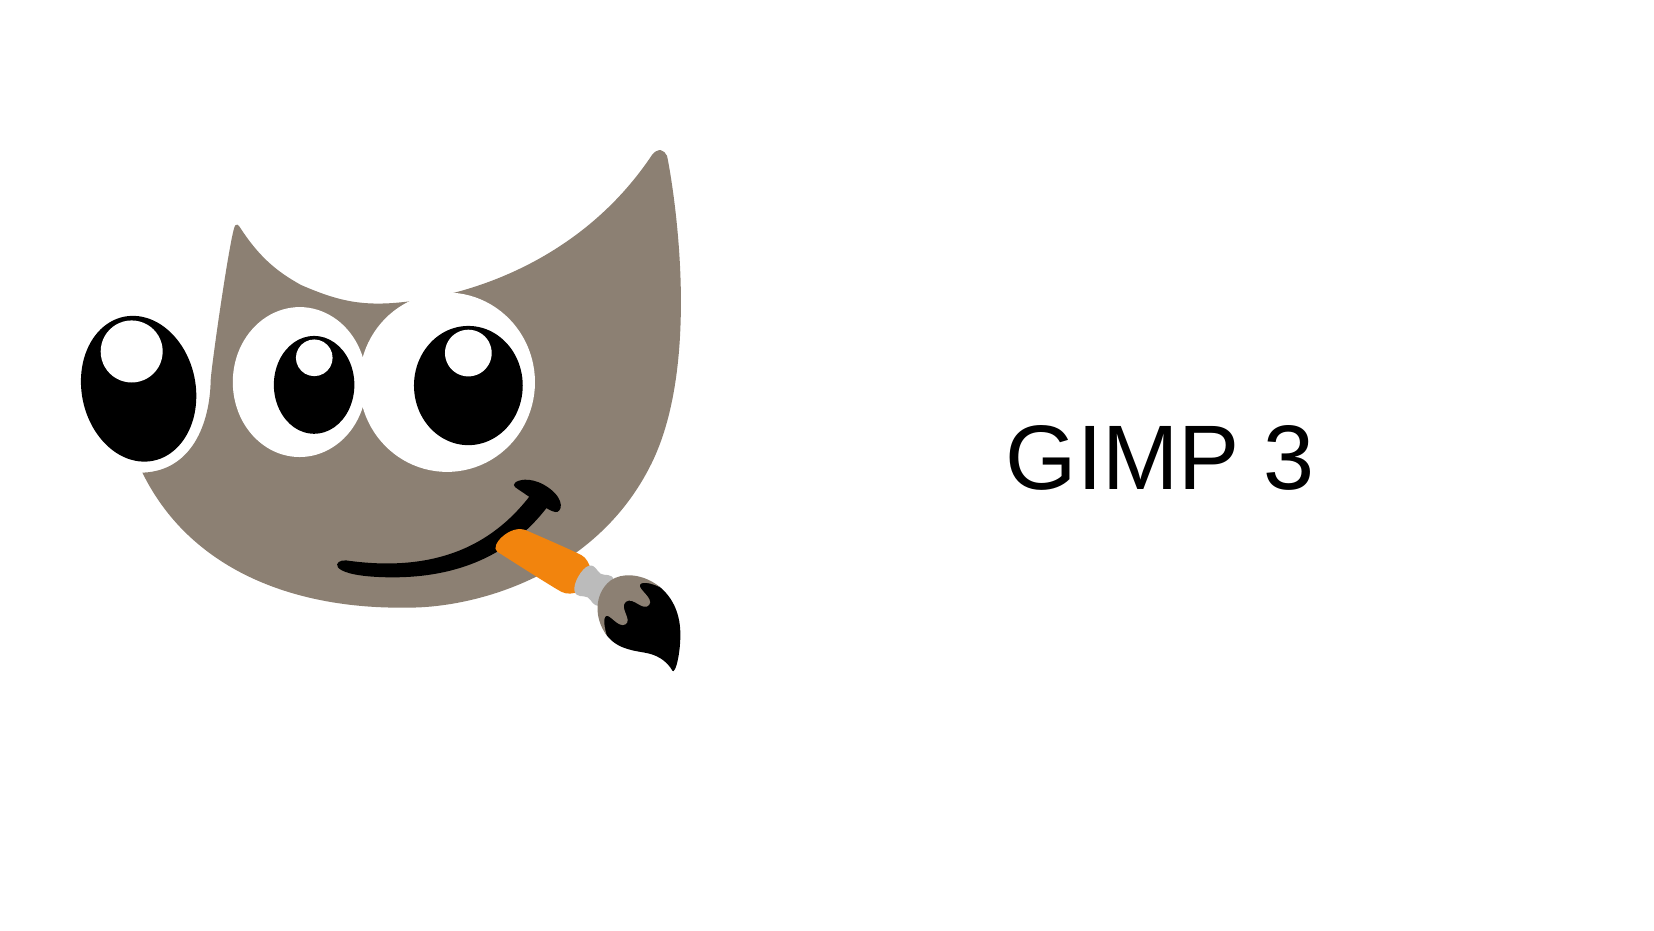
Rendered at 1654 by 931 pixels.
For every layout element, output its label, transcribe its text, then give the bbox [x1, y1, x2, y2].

title GIMP 3 [750, 157, 1571, 759]
